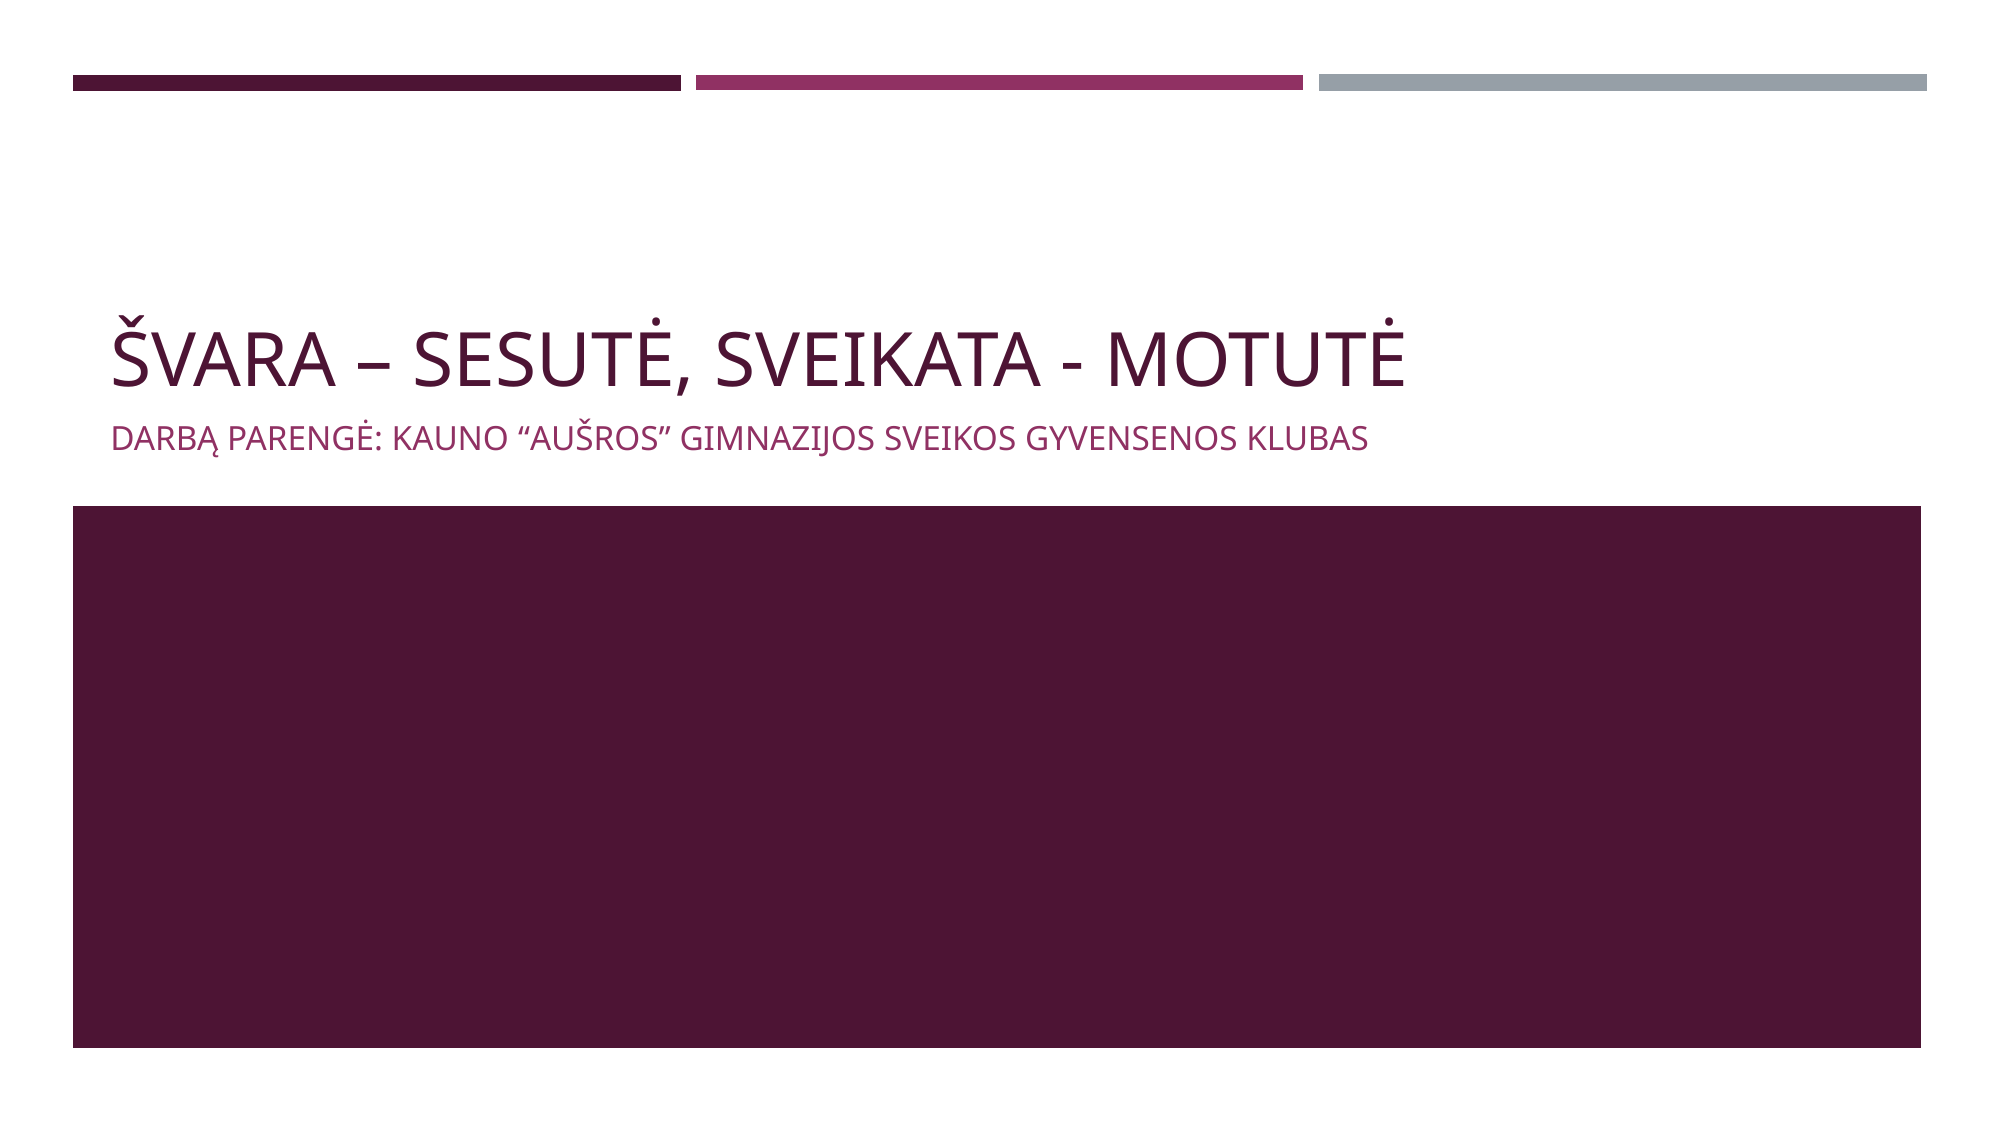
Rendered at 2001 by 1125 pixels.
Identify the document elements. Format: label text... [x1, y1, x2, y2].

subtitle Darbą parengė: Kauno “Aušros” gimnazijos sveikos gyvensenos klubas [95, 409, 1899, 507]
title Švara – sesutė, sveikata - motutė [95, 167, 1899, 409]
